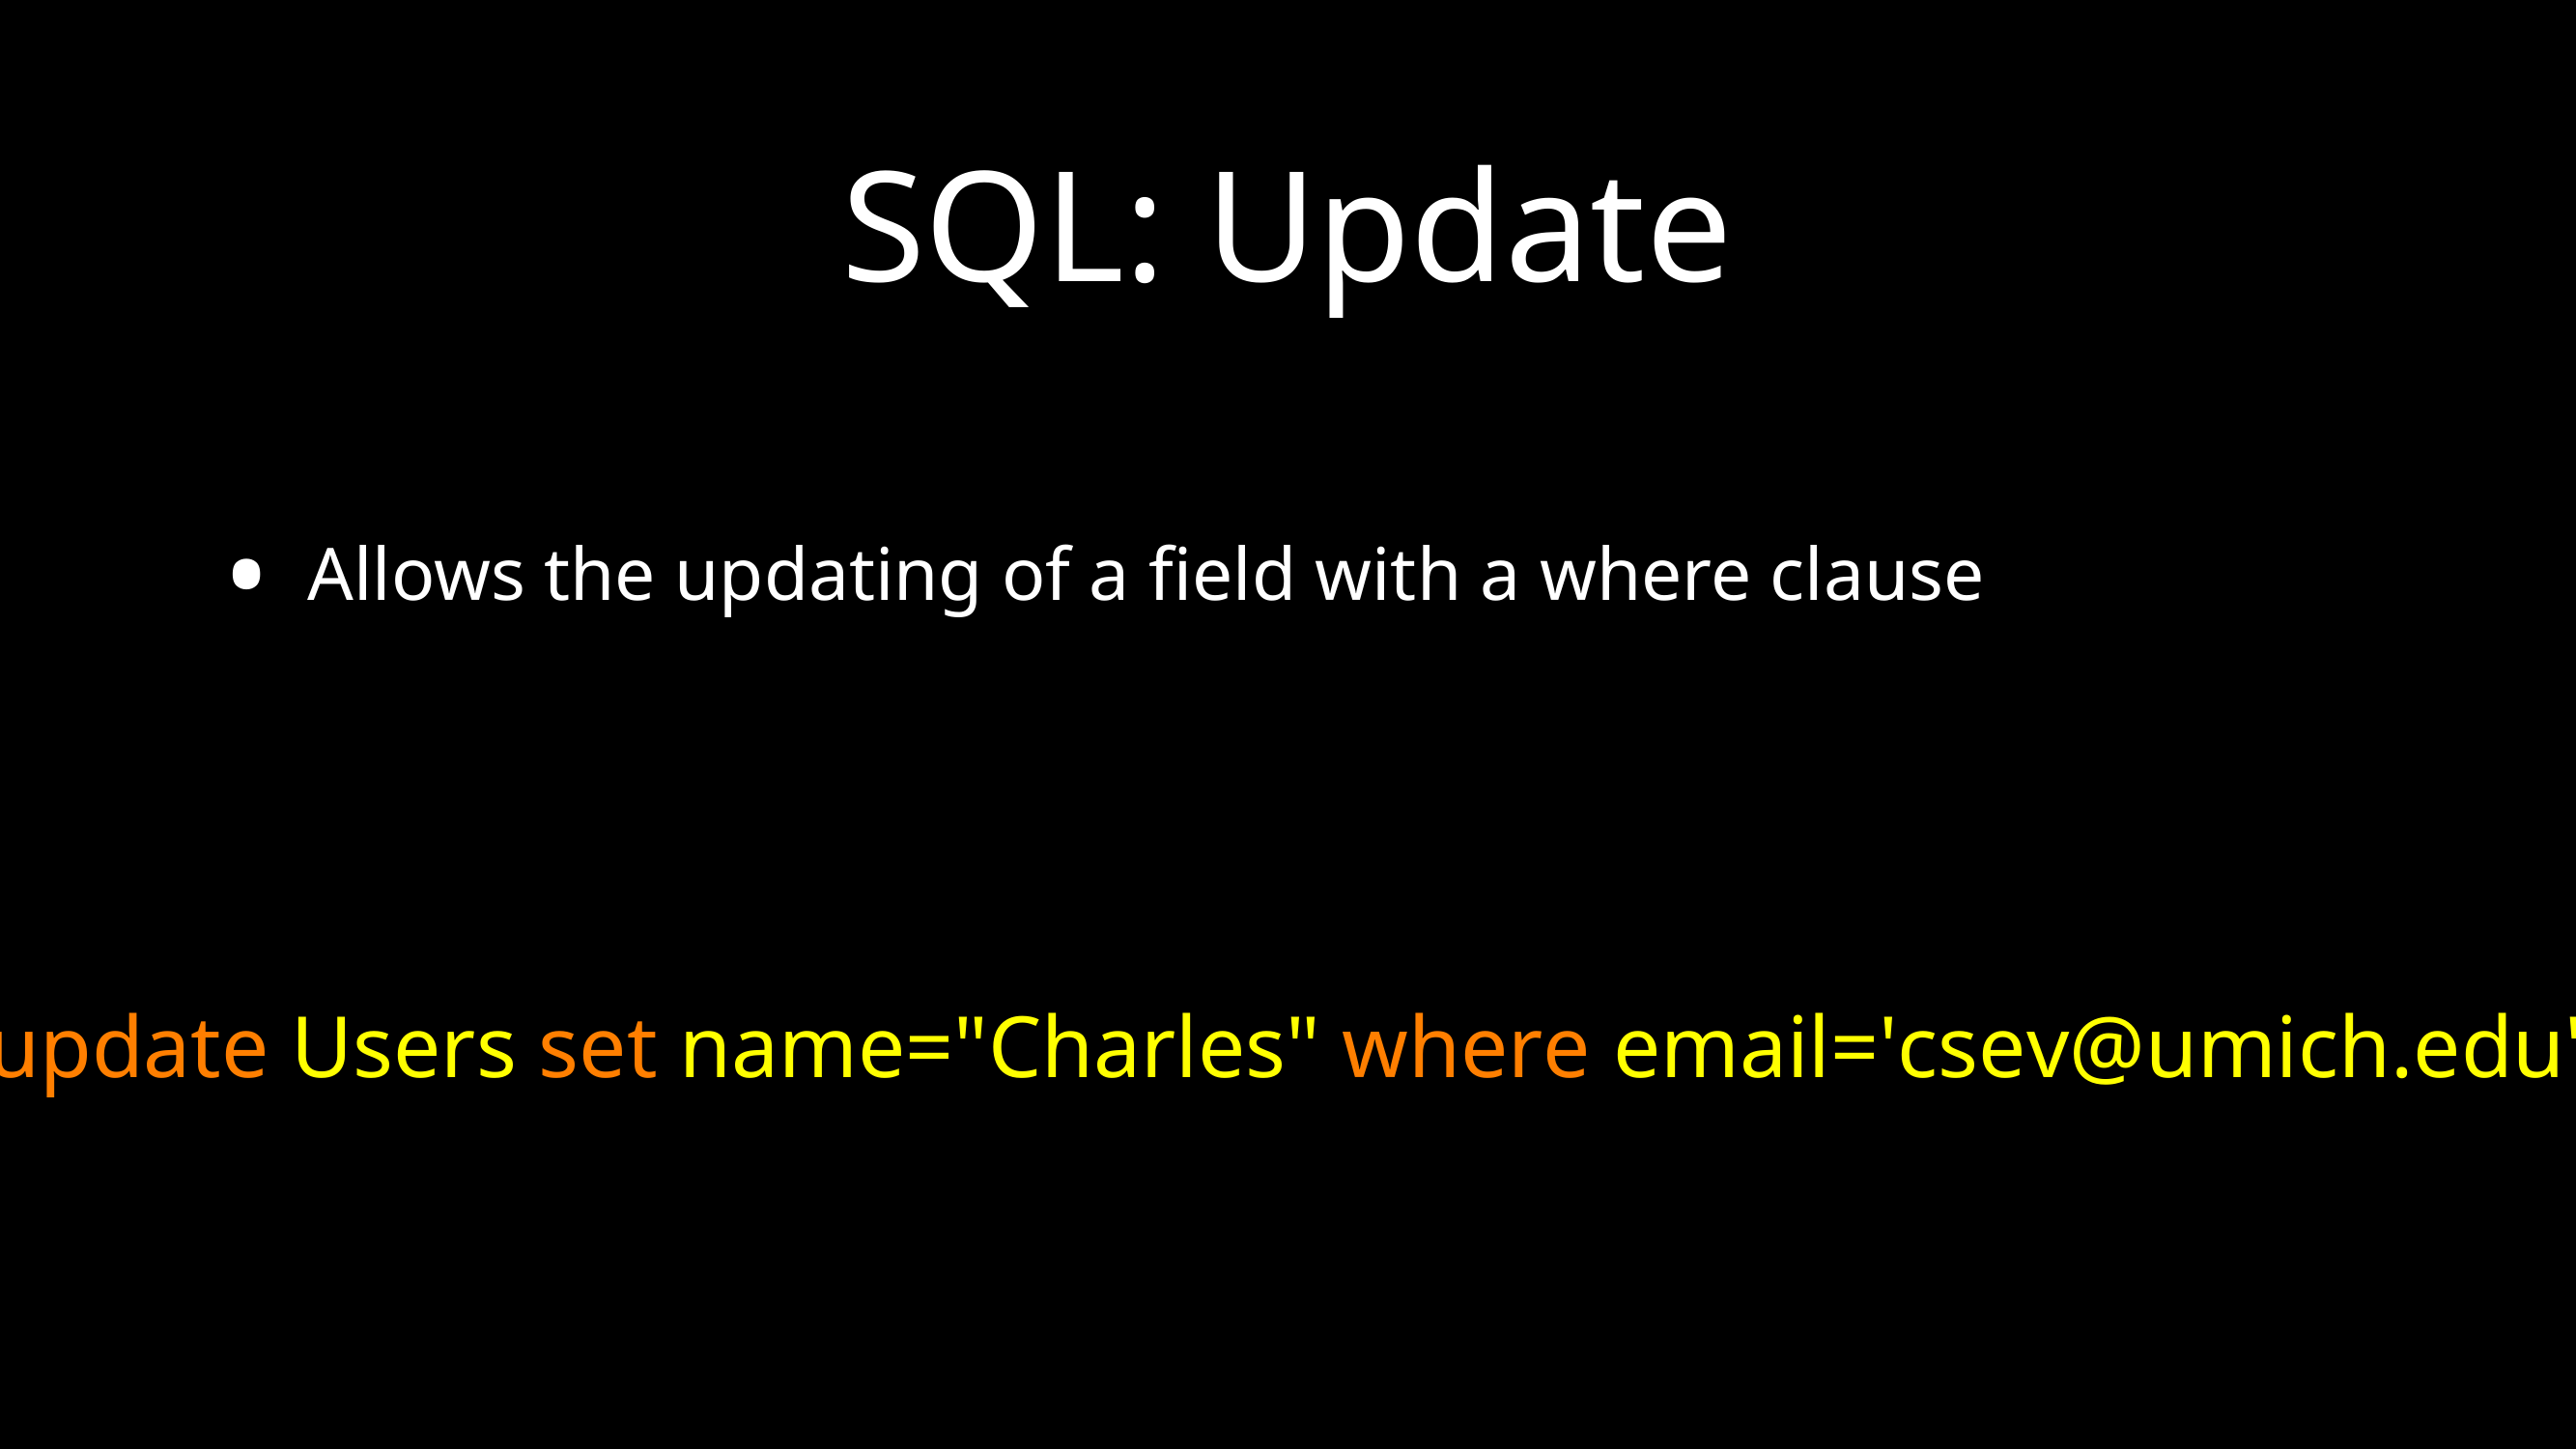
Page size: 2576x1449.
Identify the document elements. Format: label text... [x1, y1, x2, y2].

text_box update Users set name="Charles" where email='csev@umich.edu' [0, 992, 2576, 1094]
title SQL: Update [183, 38, 2392, 403]
list Allows the updating of a field with a where clause [183, 412, 2392, 731]
